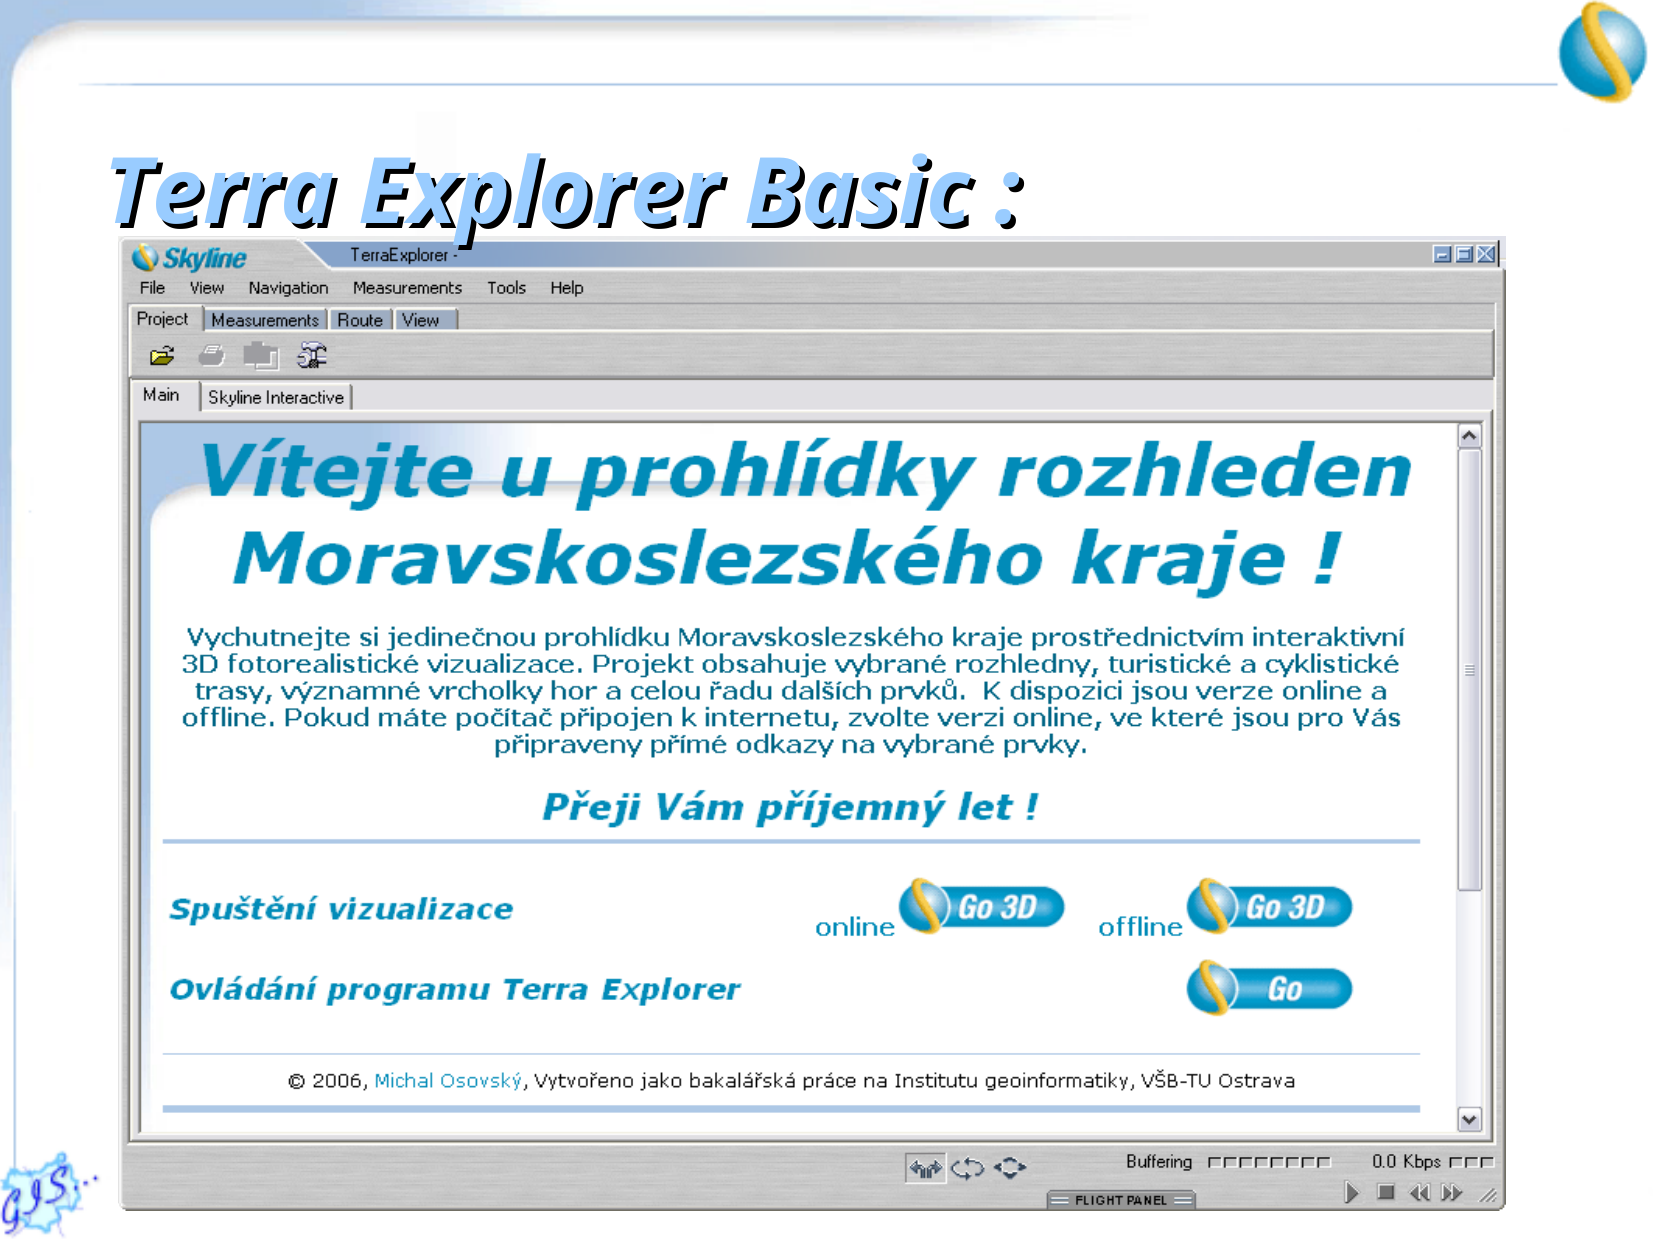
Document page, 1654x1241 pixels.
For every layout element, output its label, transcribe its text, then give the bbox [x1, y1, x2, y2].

picture [0, 0, 1654, 1241]
text_box Terra Explorer Basic : [88, 118, 1565, 245]
